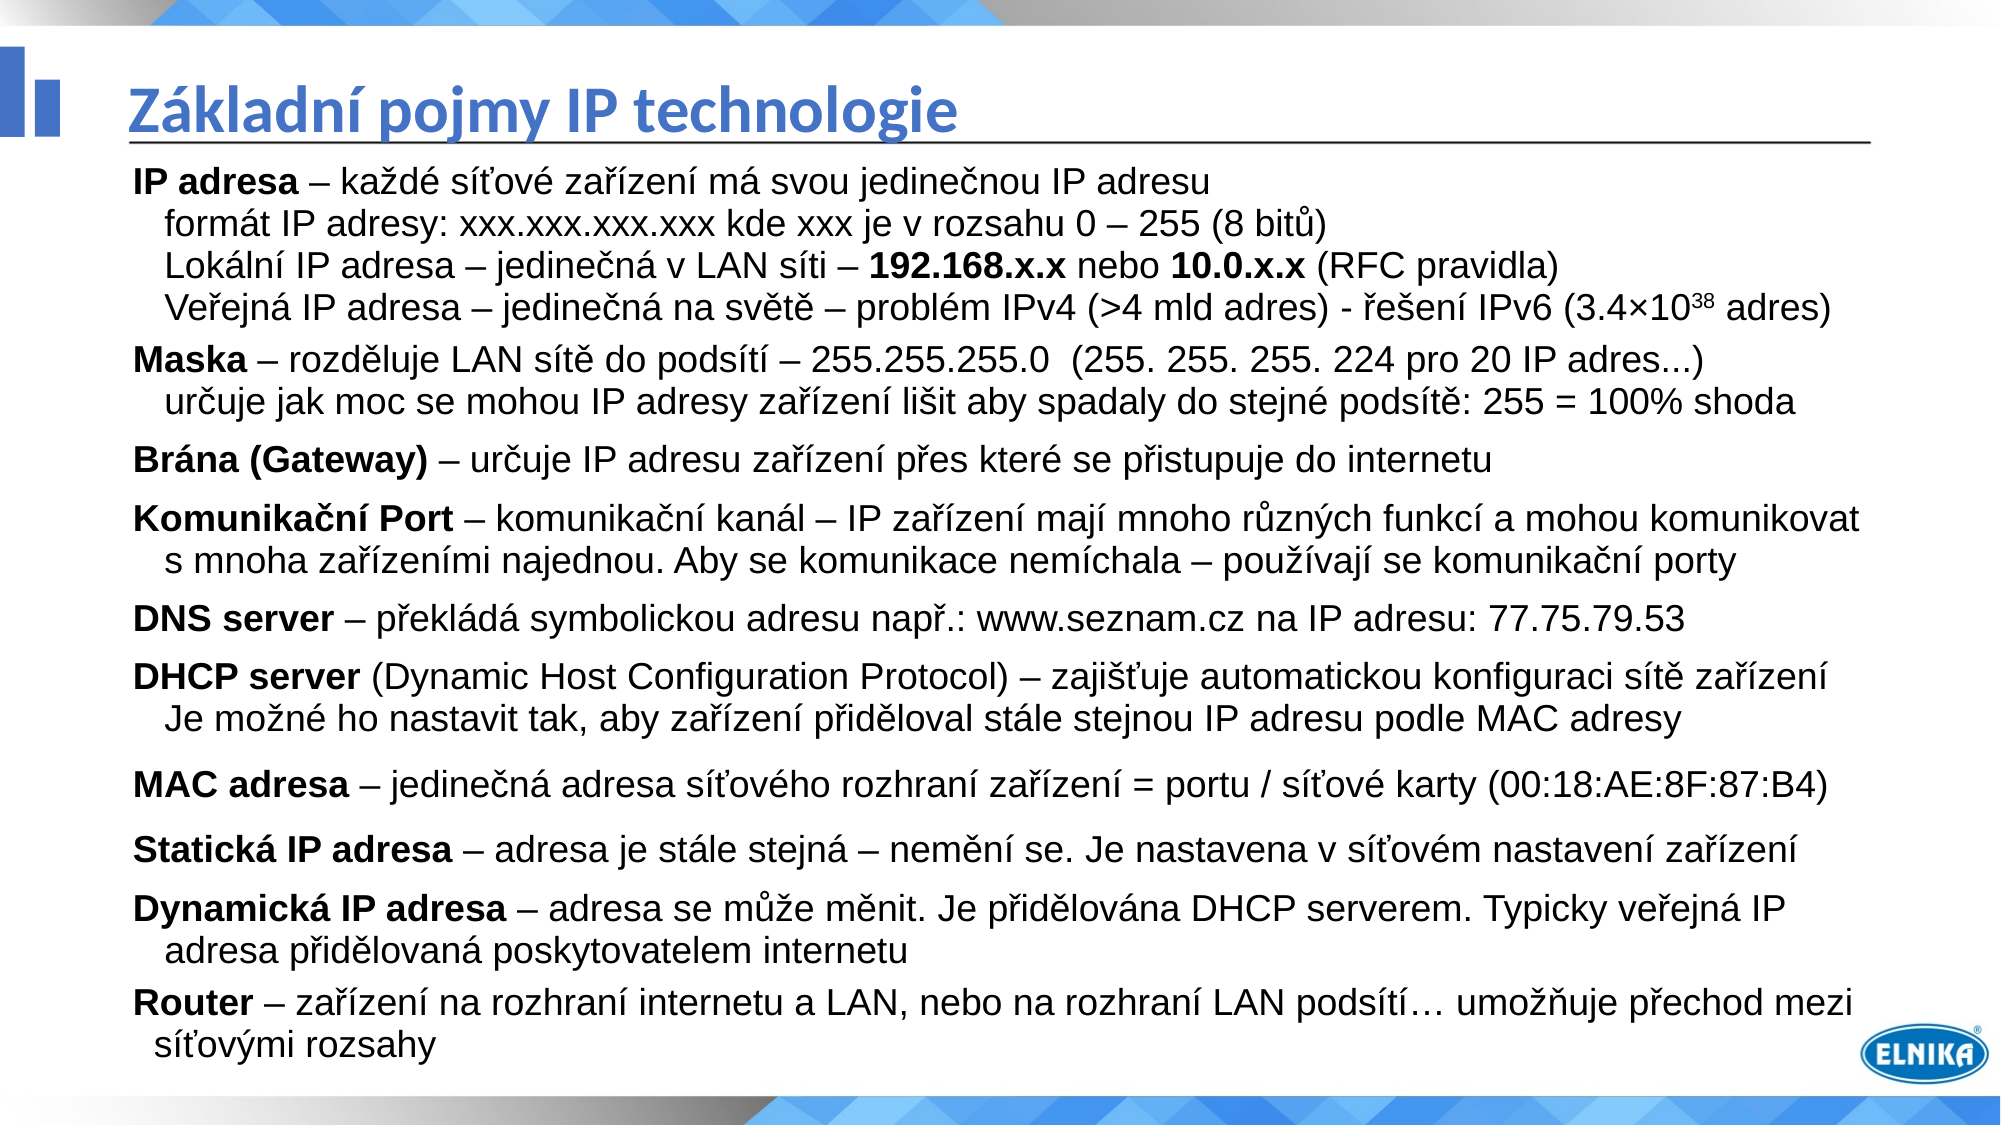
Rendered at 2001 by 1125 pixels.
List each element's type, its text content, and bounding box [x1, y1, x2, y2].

text_box Maska – rozděluje LAN sítě do podsítí – 255.255.255.0 (255. 255. 255. 224 pro 20 IP adres...) určuje jak moc se mohou IP adresy zařízení lišit aby spadaly do stejné podsítě: 255 = 100% shoda [118, 330, 1890, 431]
text_box DNS server – překládá symbolickou adresu např.: www.seznam.cz na IP adresu: 77.75.79.53 [118, 590, 1890, 690]
text_box Základní pojmy IP technologie [78, 58, 1152, 154]
text_box Statická IP adresa – adresa je stále stejná – nemění se. Je nastavena v síťovém nastavení zařízení [118, 820, 1890, 879]
text_box DHCP server (Dynamic Host Configuration Protocol) – zajišťuje automatickou konfiguraci sítě zařízení Je možné ho nastavit tak, aby zařízení přiděloval stále stejnou IP adresu podle MAC adresy [118, 690, 1890, 755]
text_box Komunikační Port – komunikační kanál – IP zařízení mají mnoho různých funkcí a mohou komunikovat s mnoha zařízeními najednou. Aby se komunikace nemíchala – používají se komunikační porty [118, 490, 1890, 590]
text_box IP adresa – každé síťové zařízení má svou jedinečnou IP adresu formát IP adresy: xxx.xxx.xxx.xxx kde xxx je v rozsahu 0 – 255 (8 bitů) Lokální IP adresa – jedinečná v LAN síti – 192.168.x.x nebo 10.0.x.x (RFC pravidla) Veřejná IP adresa – jedinečná na světě – problém IPv4 (>4 mld adres) - řešení IPv6 (3.4×1038 adres) [118, 153, 1890, 330]
picture [0, 0, 2001, 1125]
text_box Dynamická IP adresa – adresa se může měnit. Je přidělována DHCP serverem. Typicky veřejná IP adresa přidělovaná poskytovatelem internetu [118, 879, 1890, 980]
text_box Router – zařízení na rozhraní internetu a LAN, nebo na rozhraní LAN podsítí… umožňuje přechod mezi síťovými rozsahy [118, 980, 1890, 1074]
text_box MAC adresa – jedinečná adresa síťového rozhraní zařízení = portu / síťové karty (00:18:AE:8F:87:B4) [118, 755, 1890, 820]
text_box Brána (Gateway) – určuje IP adresu zařízení přes které se přistupuje do internetu [118, 431, 1890, 490]
